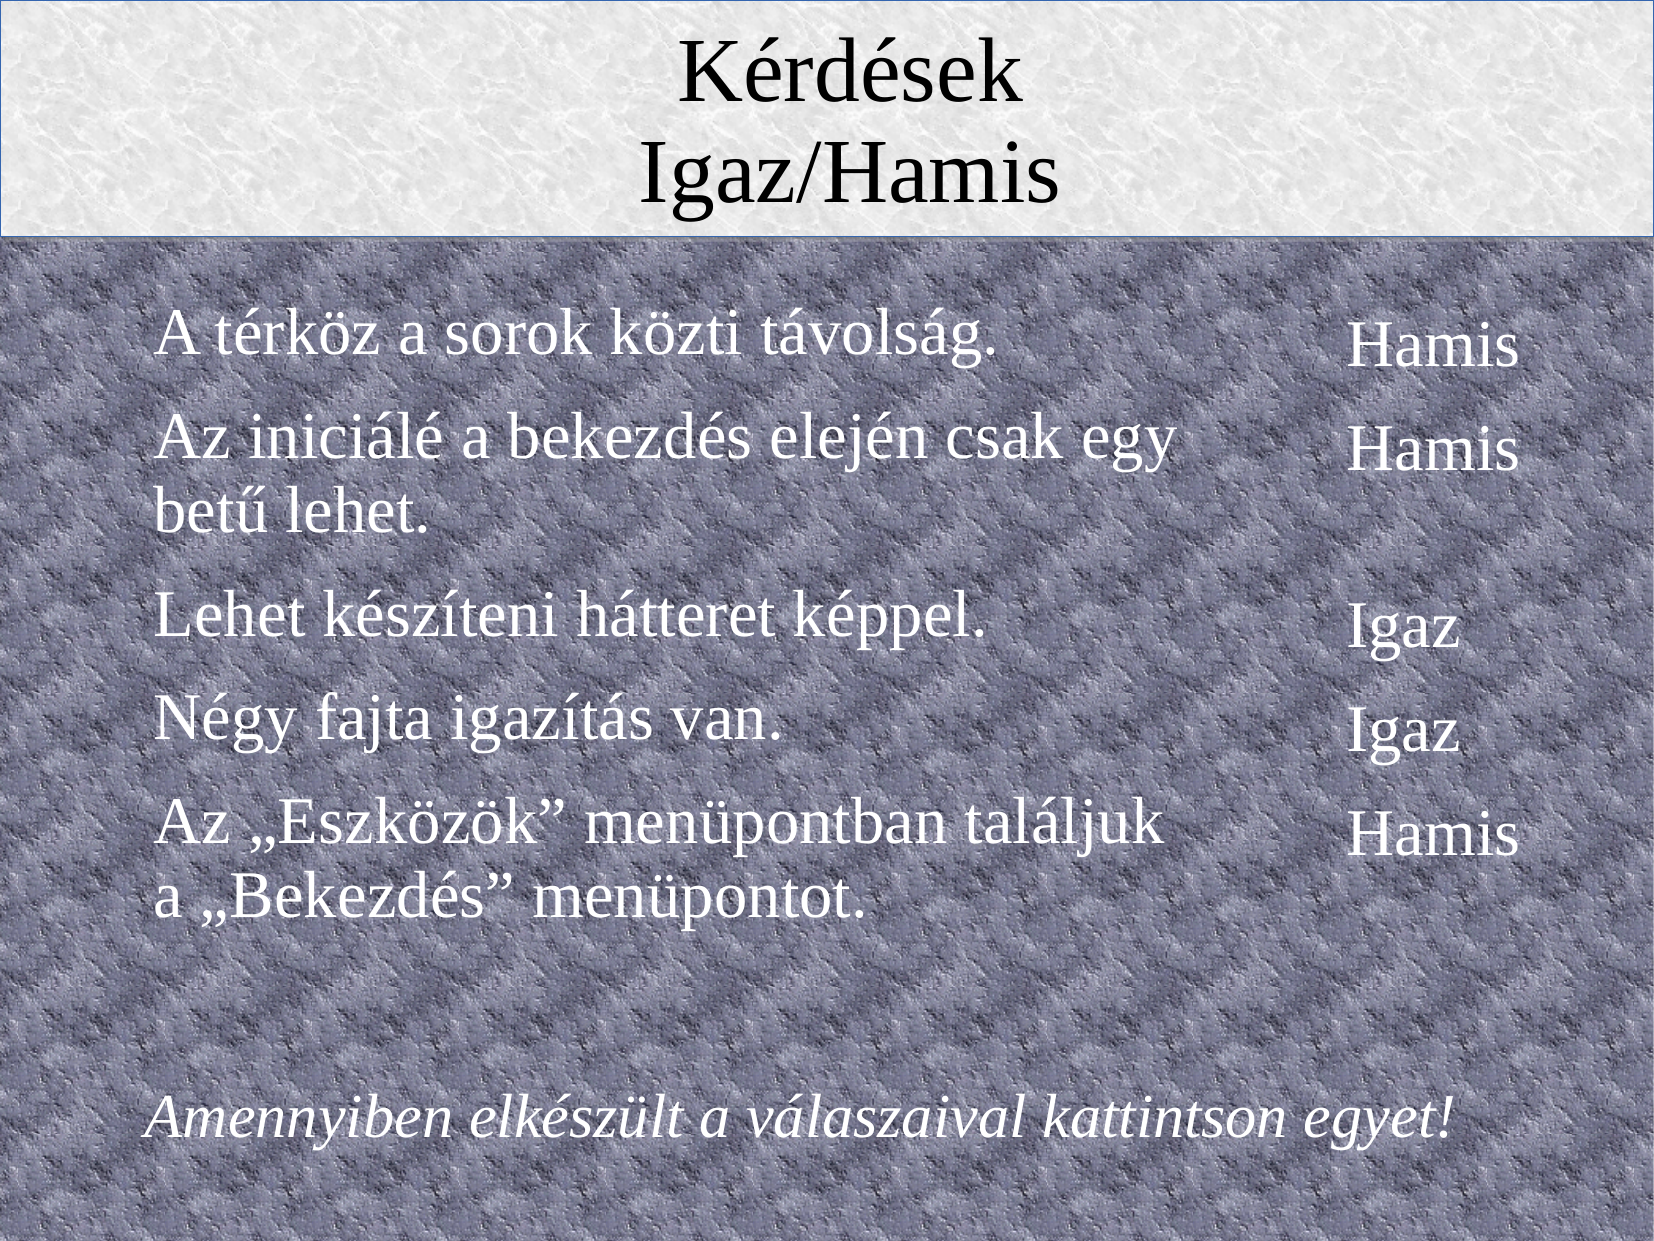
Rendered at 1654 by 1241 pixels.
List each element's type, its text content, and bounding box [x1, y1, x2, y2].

list Hamis Hamis Igaz Igaz Hamis [1275, 307, 1595, 1027]
picture [1, 1, 1653, 236]
list A térköz a sorok közti távolság. Az iniciálé a bekezdés elején csak egy betű lehet. Lehet készíteni hátteret képpel. Négy fajta igazítás van. Az „Eszközök” menüpontban találjuk a „Bekezdés” menüpontot. [82, 295, 1205, 1015]
text_box Amennyiben elkészült a válaszaival kattintson egyet! [129, 1074, 1571, 1159]
picture [0, 237, 1654, 1241]
title Kérdések Igaz/Hamis [165, 17, 1536, 225]
